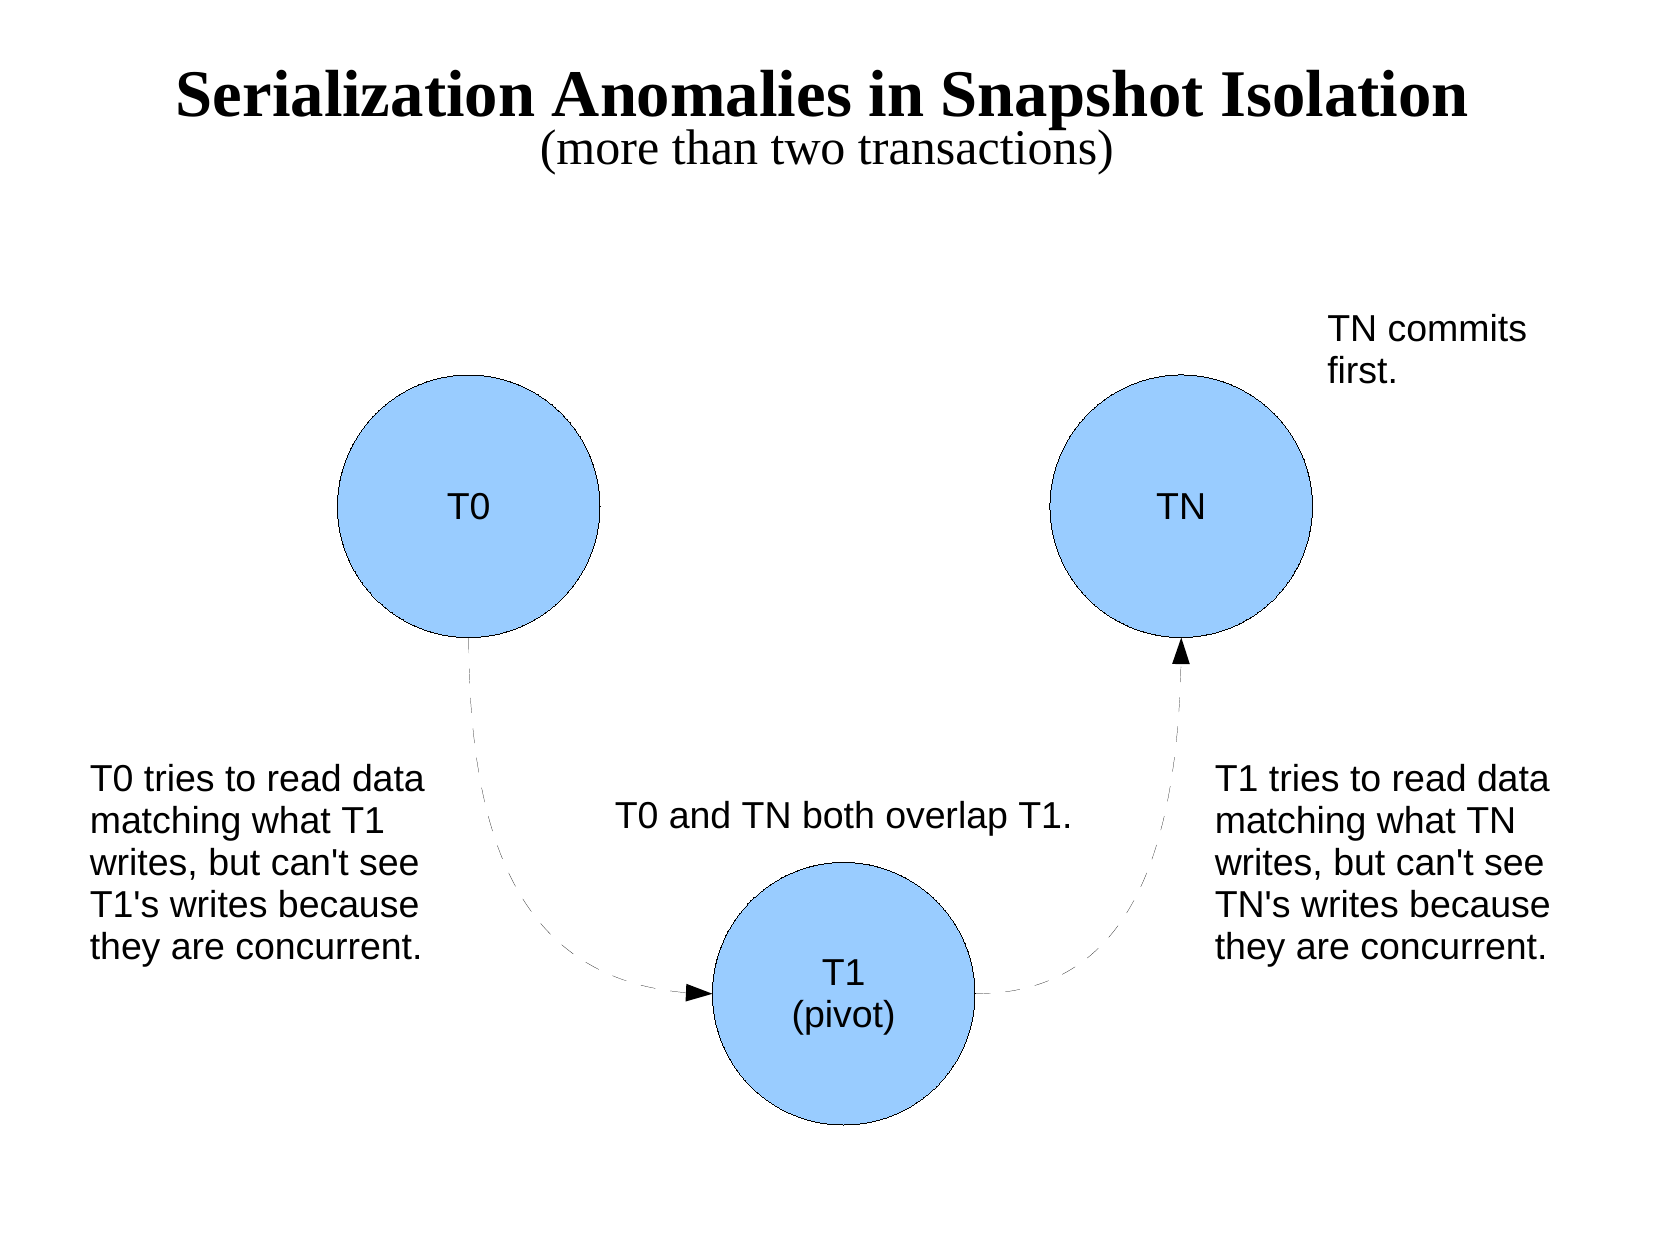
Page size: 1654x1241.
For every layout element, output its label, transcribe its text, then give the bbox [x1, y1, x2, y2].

text_box TN commits first. [1312, 300, 1613, 399]
title Serialization Anomalies in Snapshot Isolation [112, 37, 1535, 151]
text_box T1 tries to read data matching what TN writes, but can't see TN's writes because they are concurrent. [1200, 750, 1576, 976]
text_box (more than two transactions) [525, 112, 1163, 188]
text_box T0 and TN both overlap T1. [600, 787, 1088, 887]
text_box TN [1049, 374, 1313, 638]
text_box T0 tries to read data matching what T1 writes, but can't see T1's writes because they are concurrent. [75, 750, 451, 976]
text_box T0 [337, 375, 601, 638]
text_box T1 (pivot) [712, 887, 975, 1126]
